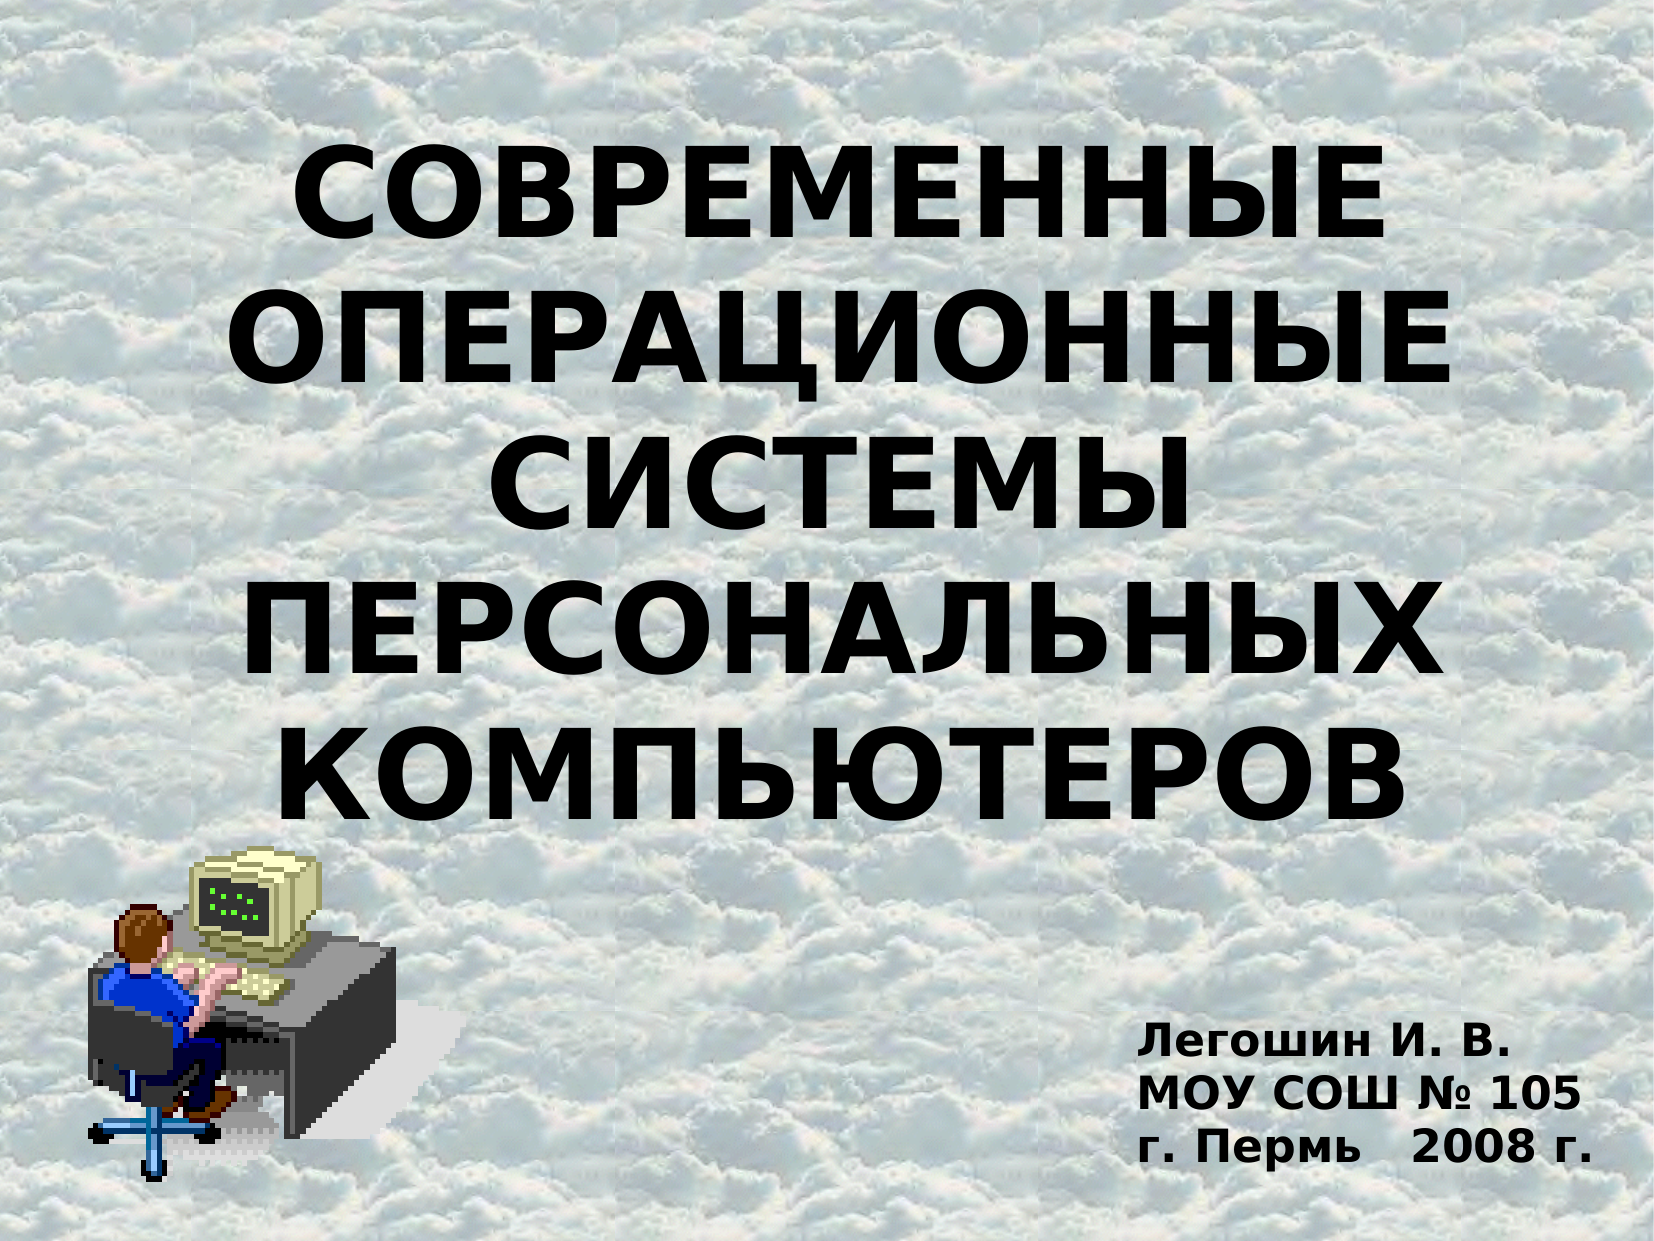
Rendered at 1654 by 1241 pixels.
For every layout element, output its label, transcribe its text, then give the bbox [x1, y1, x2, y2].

text_box СОВРЕМЕННЫЕ ОПЕРАЦИОННЫЕ СИСТЕМЫ ПЕРСОНАЛЬНЫХ КОМПЬЮТЕРОВ [206, 113, 1477, 857]
picture [0, 0, 1654, 1241]
text_box Легошин И. В. МОУ СОШ № 105 г. Пермь 2008 г. [1122, 1006, 1625, 1182]
